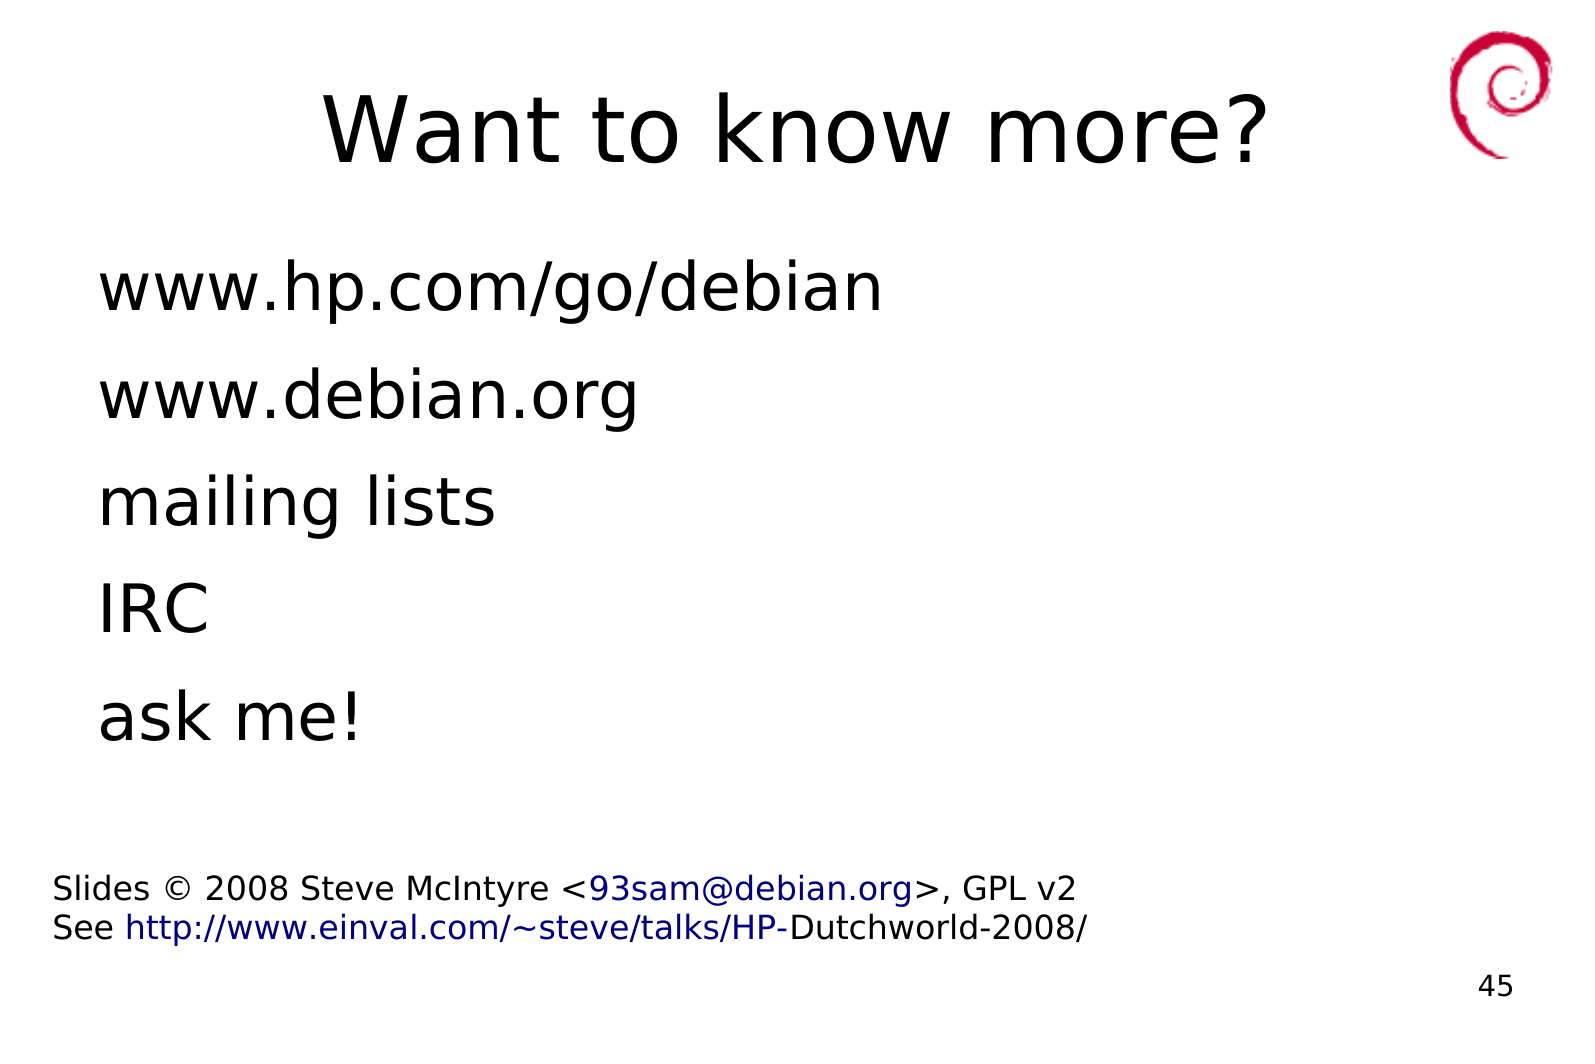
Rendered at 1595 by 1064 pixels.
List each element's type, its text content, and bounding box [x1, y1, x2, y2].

list www.hp.com/go/debian www.debian.org mailing lists IRC ask me! [79, 248, 1515, 756]
picture [1450, 31, 1555, 159]
title Want to know more? [79, 42, 1515, 221]
text_box Slides © 2008 Steve McIntyre <93sam@debian.org>, GPL v2 See http://www.einval.com/~steve/talks/HP-Dutchworld-2008/ [37, 862, 1388, 955]
